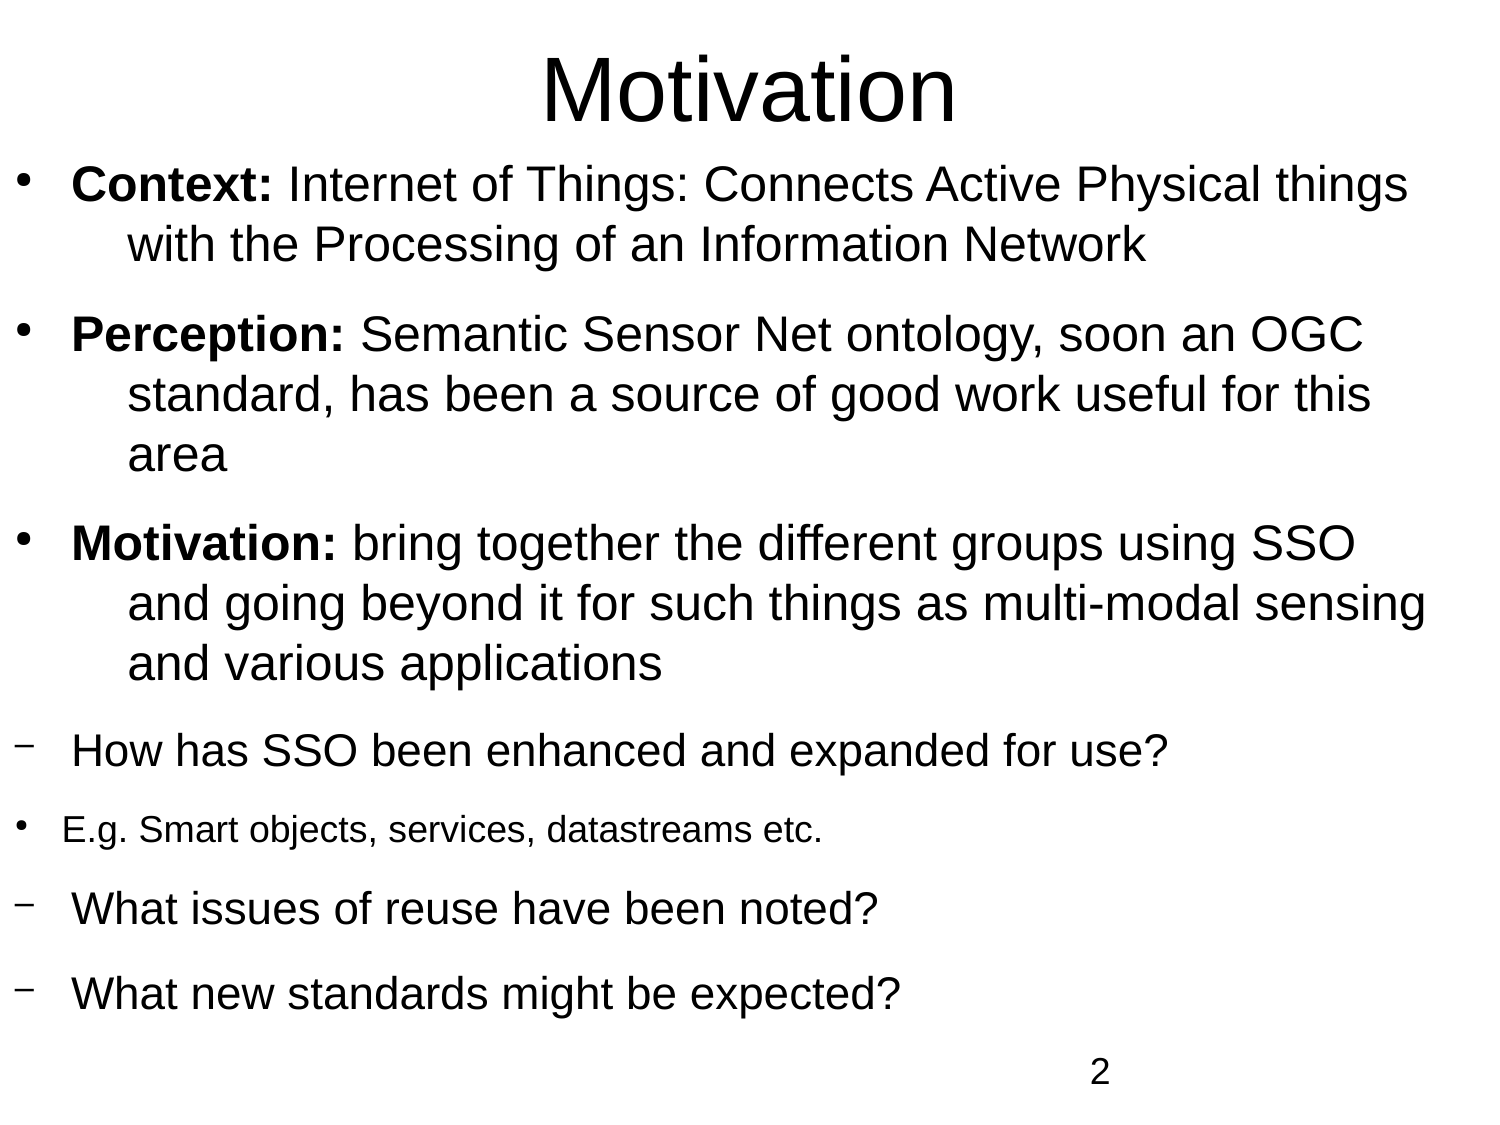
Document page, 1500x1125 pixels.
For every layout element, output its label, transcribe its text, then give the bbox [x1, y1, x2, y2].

list Context: Internet of Things: Connects Active Physical things with the Processing of an Information Network Perception: Semantic Sensor Net ontology, soon an OGC standard, has been a source of good work useful for this area Motivation: bring together the different groups using SSO and going beyond it for such things as multi-modal sensing and various applications How has SSO been enhanced and expanded for use? E.g. Smart objects, services, datastreams etc. What issues of reuse have been noted? What new standards might be expected? [0, 144, 1455, 1019]
text_box <number> [1074, 1042, 1425, 1103]
title Motivation [75, 22, 1425, 144]
